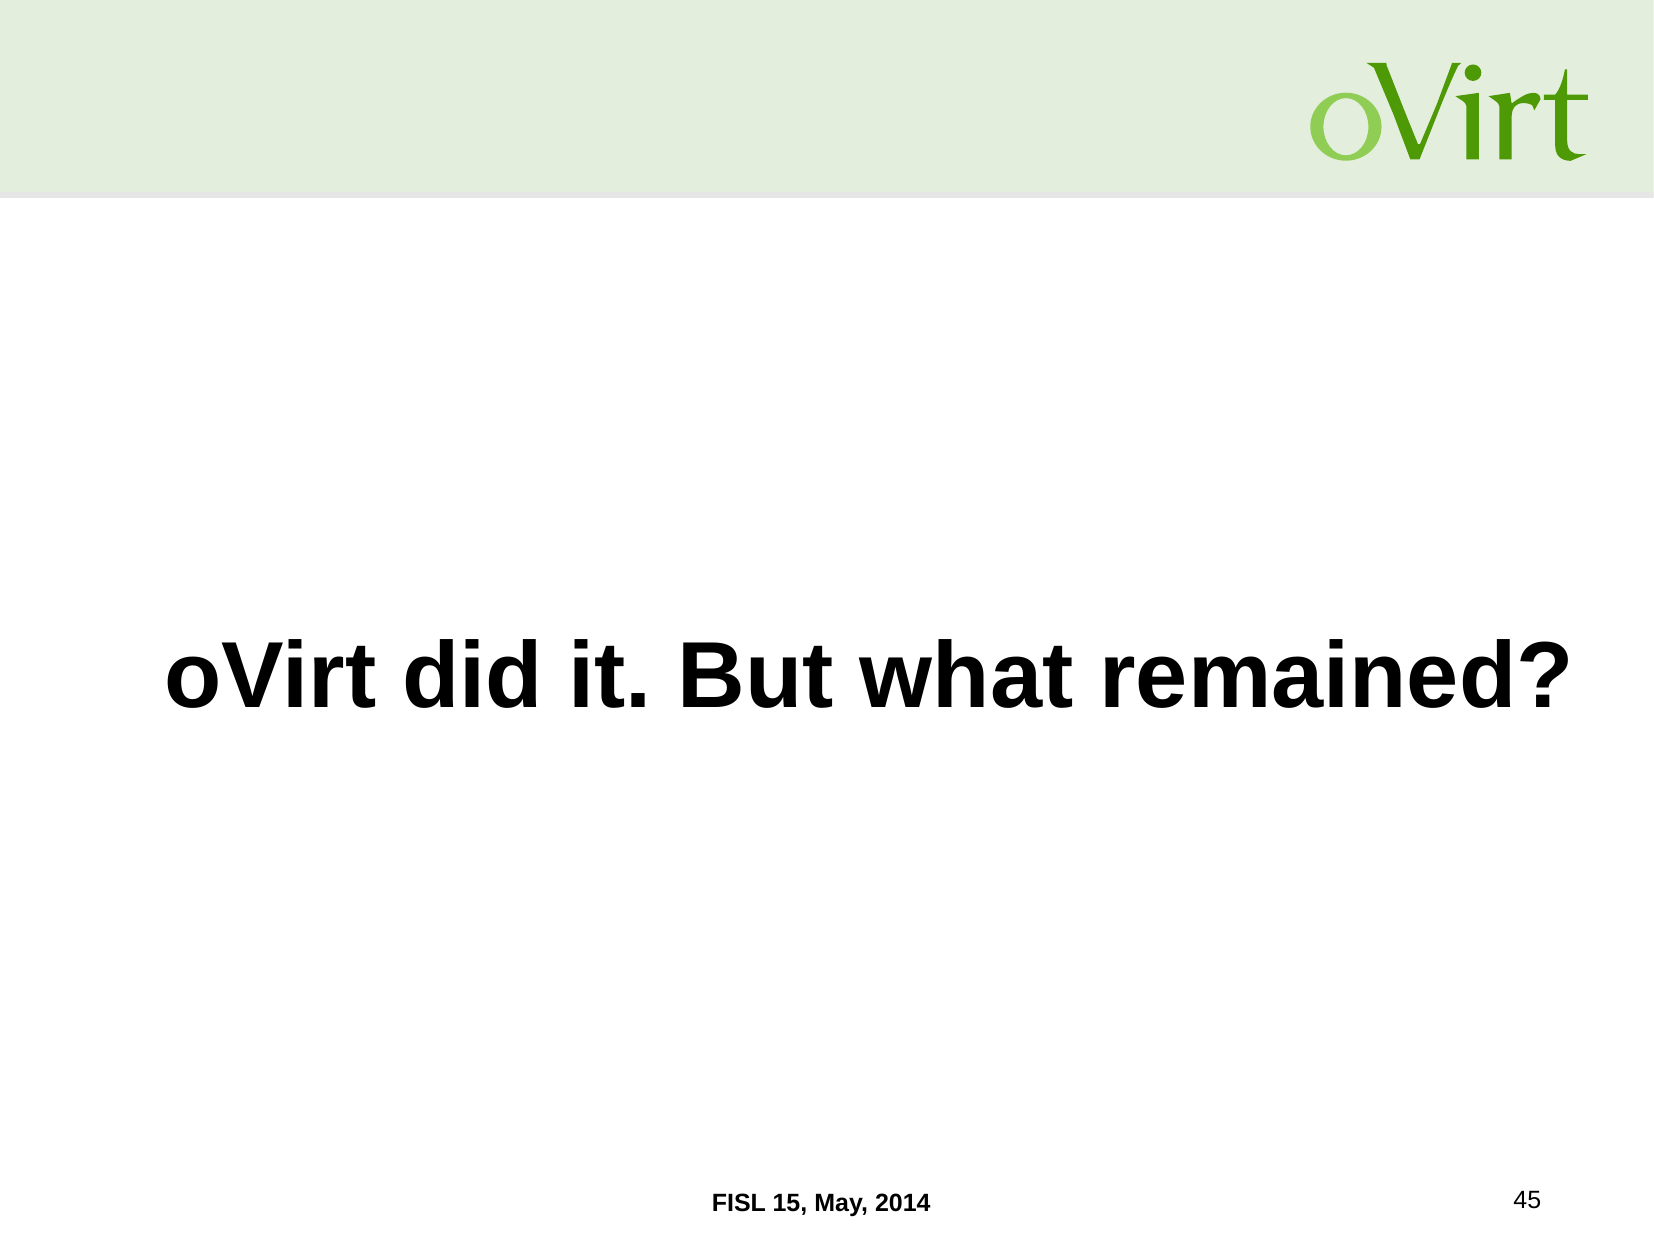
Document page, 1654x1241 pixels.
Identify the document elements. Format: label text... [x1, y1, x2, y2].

text_box oVirt did it. But what remained? [150, 615, 1654, 750]
